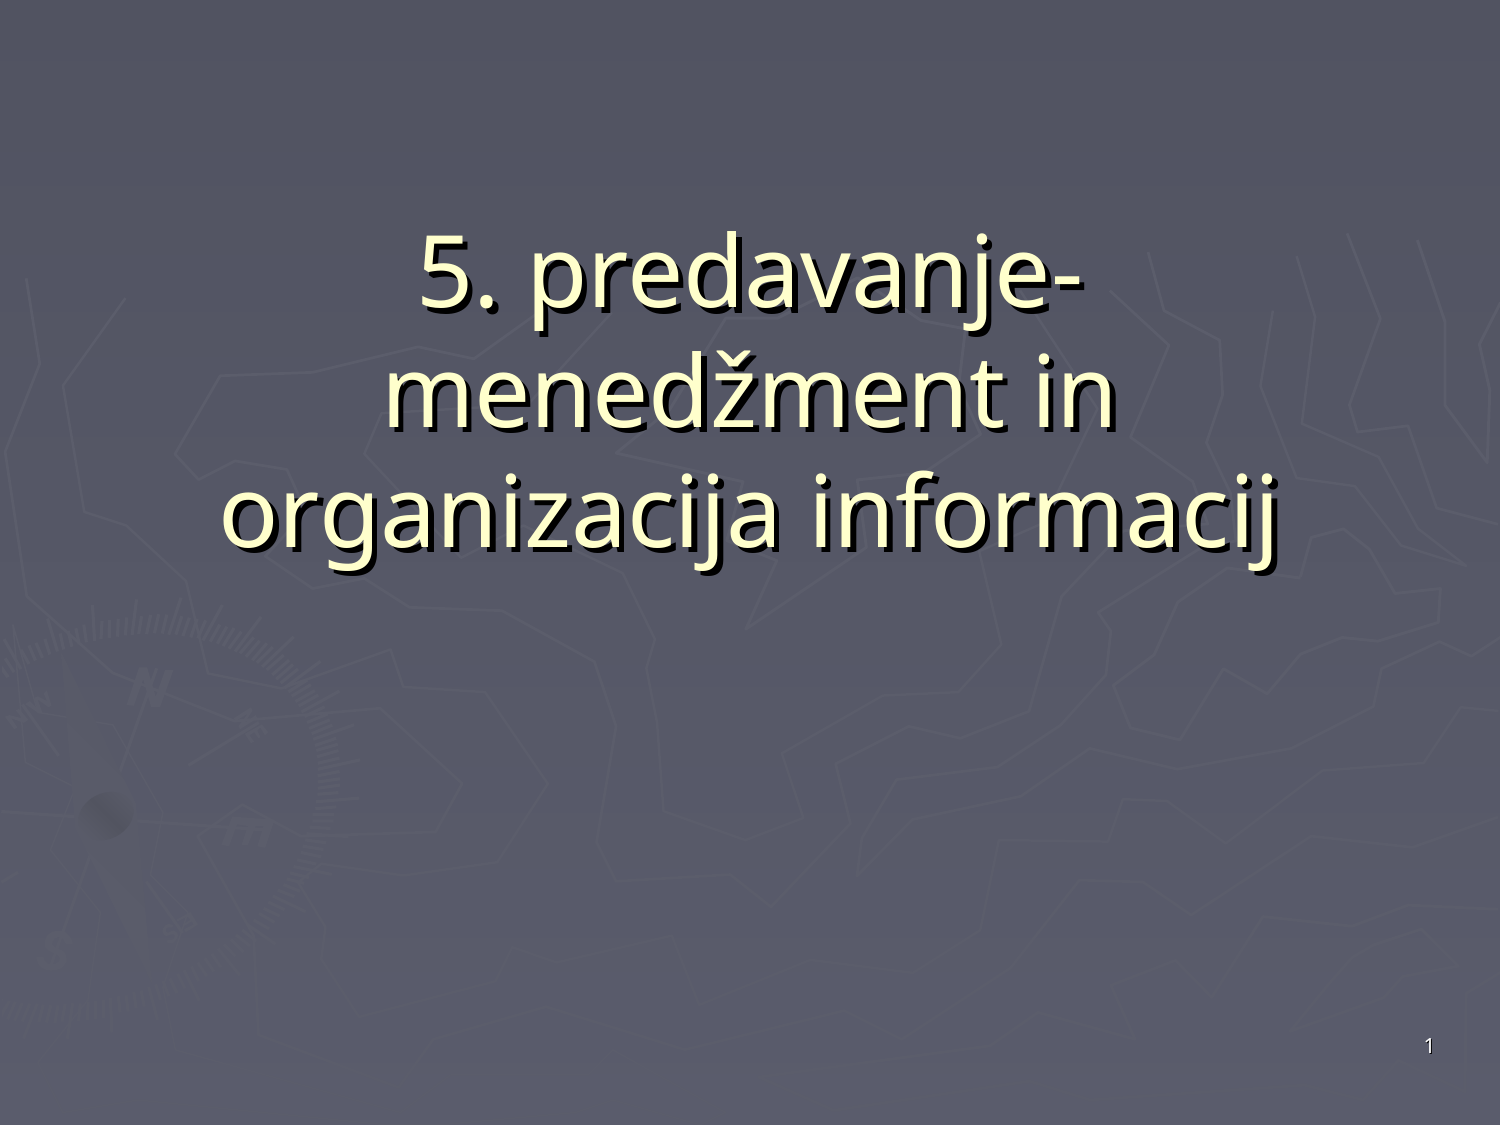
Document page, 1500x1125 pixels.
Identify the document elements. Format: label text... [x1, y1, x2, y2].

title 5. predavanje-menedžment in organizacija informacij [112, 289, 1388, 575]
